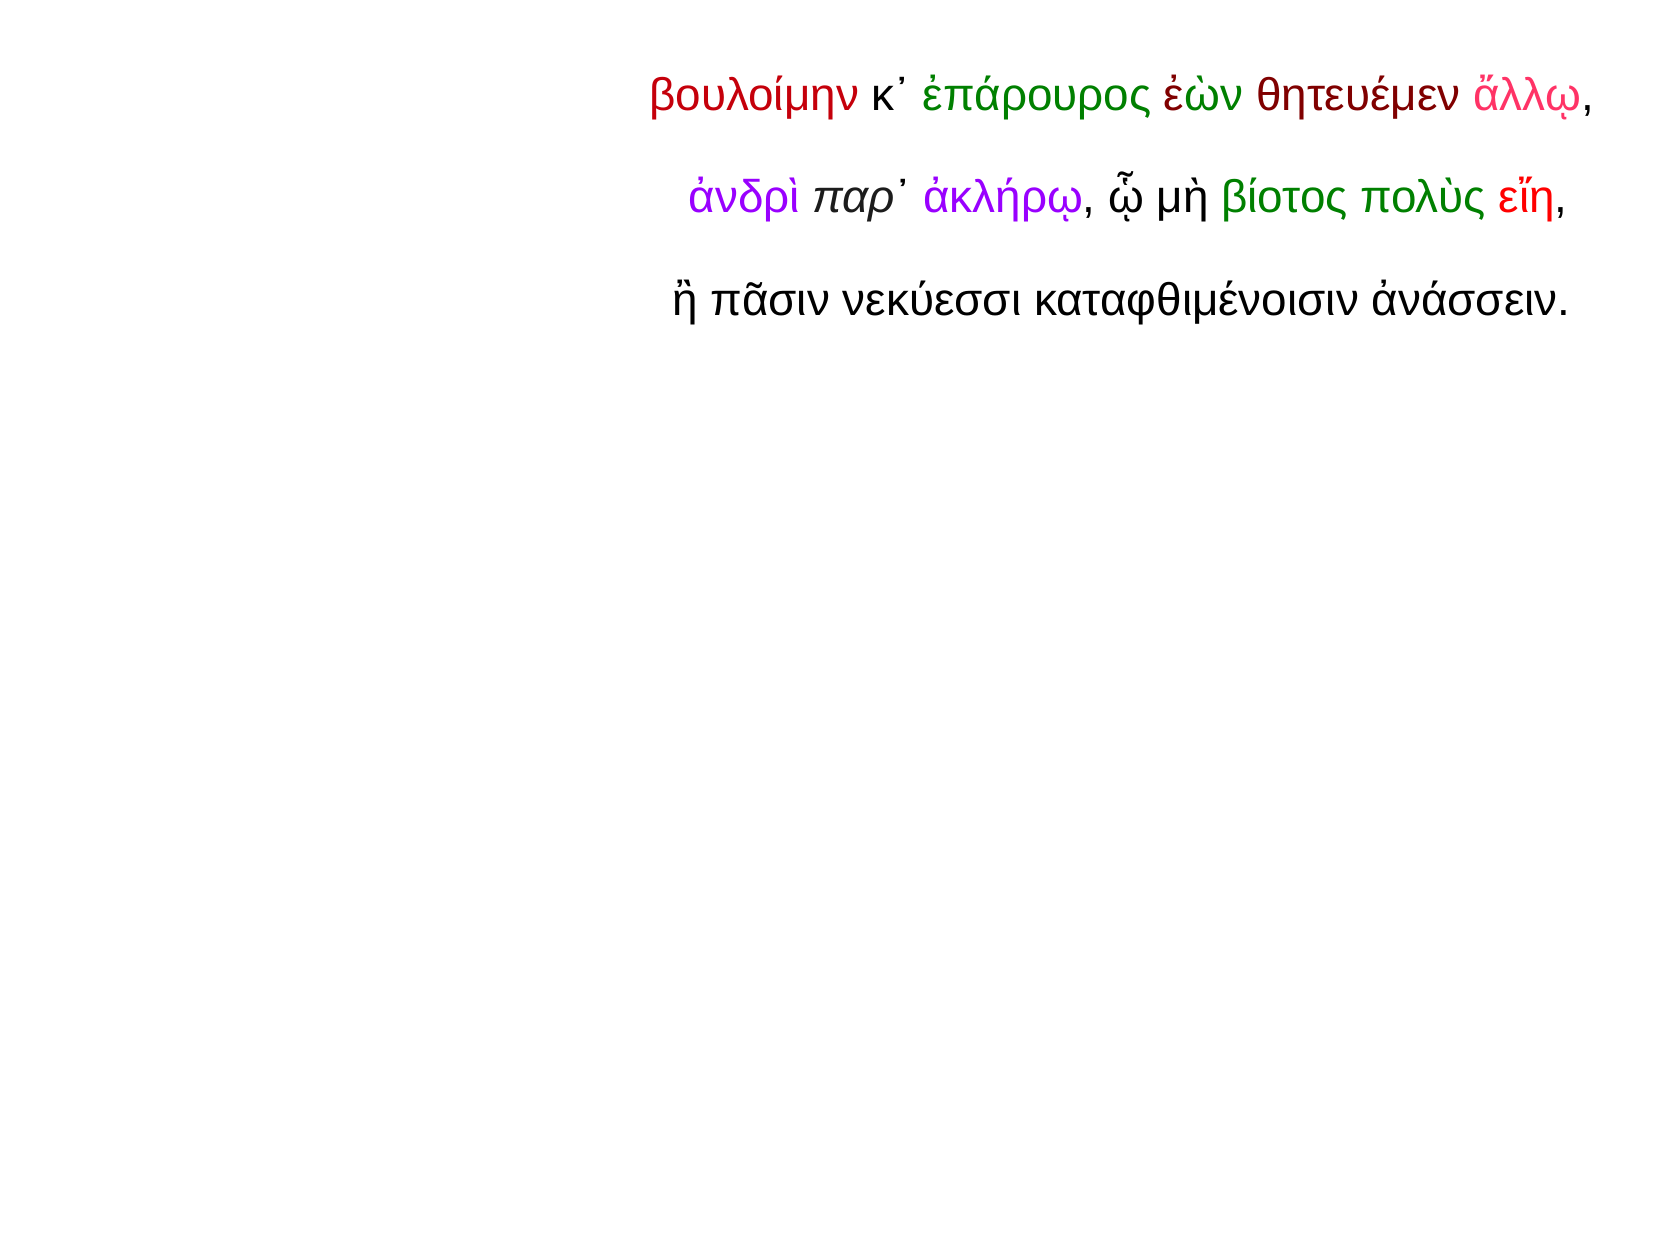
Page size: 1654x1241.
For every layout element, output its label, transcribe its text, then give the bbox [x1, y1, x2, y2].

text_box βουλοίμην κ᾽ ἐπάρουρος ἐὼν θητευέμεν ἄλλῳ, ἀνδρὶ παρ᾽ ἀκλήρῳ, ᾧ μὴ βίοτος πολὺς εἴη, ἢ πᾶσιν νεκύεσσι καταφθιμένοισιν ἀνάσσειν. [625, 61, 1619, 485]
